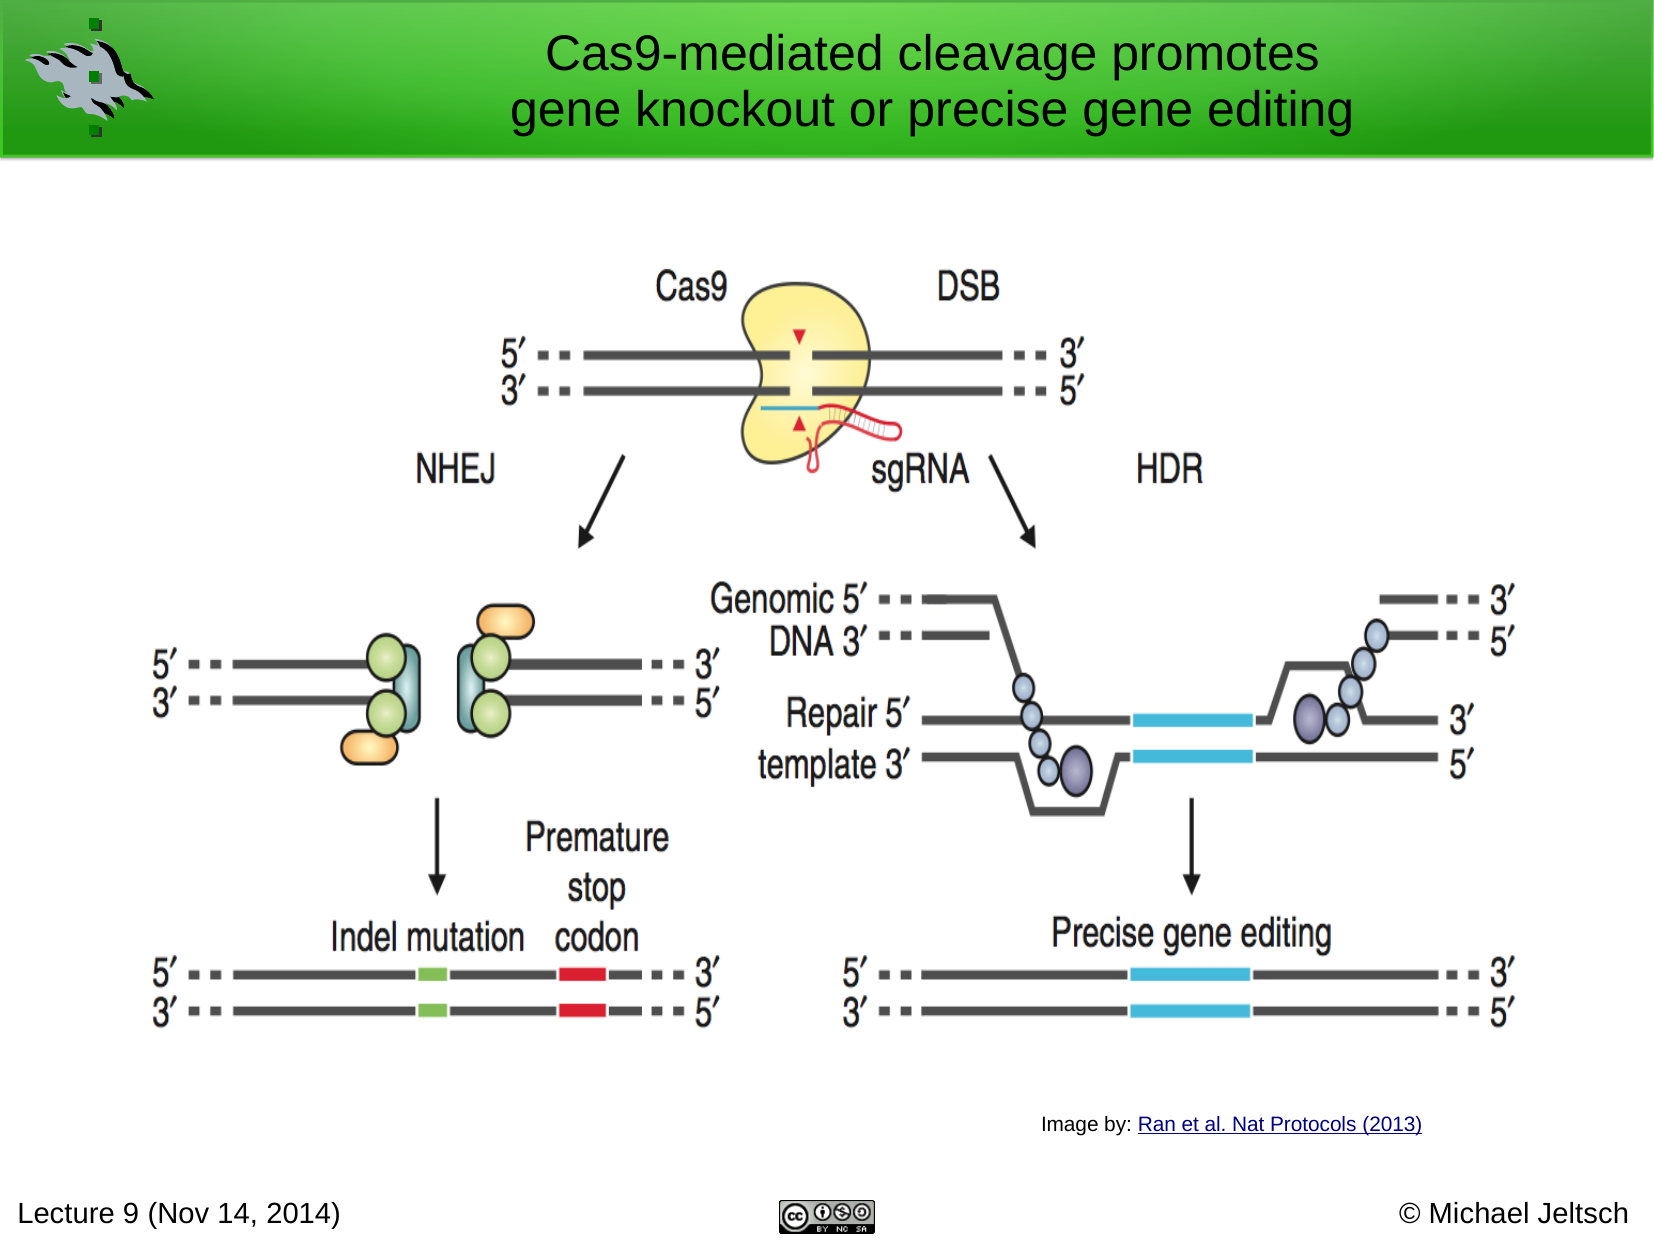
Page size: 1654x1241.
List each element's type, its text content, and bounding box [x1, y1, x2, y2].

picture [102, 245, 1551, 1081]
text_box Image by: Ran et al. Nat Protocols (2013) [1026, 1103, 1560, 1144]
text_box Cas9-mediated cleavage promotes gene knockout or precise gene editing [495, 17, 1371, 145]
picture [779, 1200, 875, 1234]
